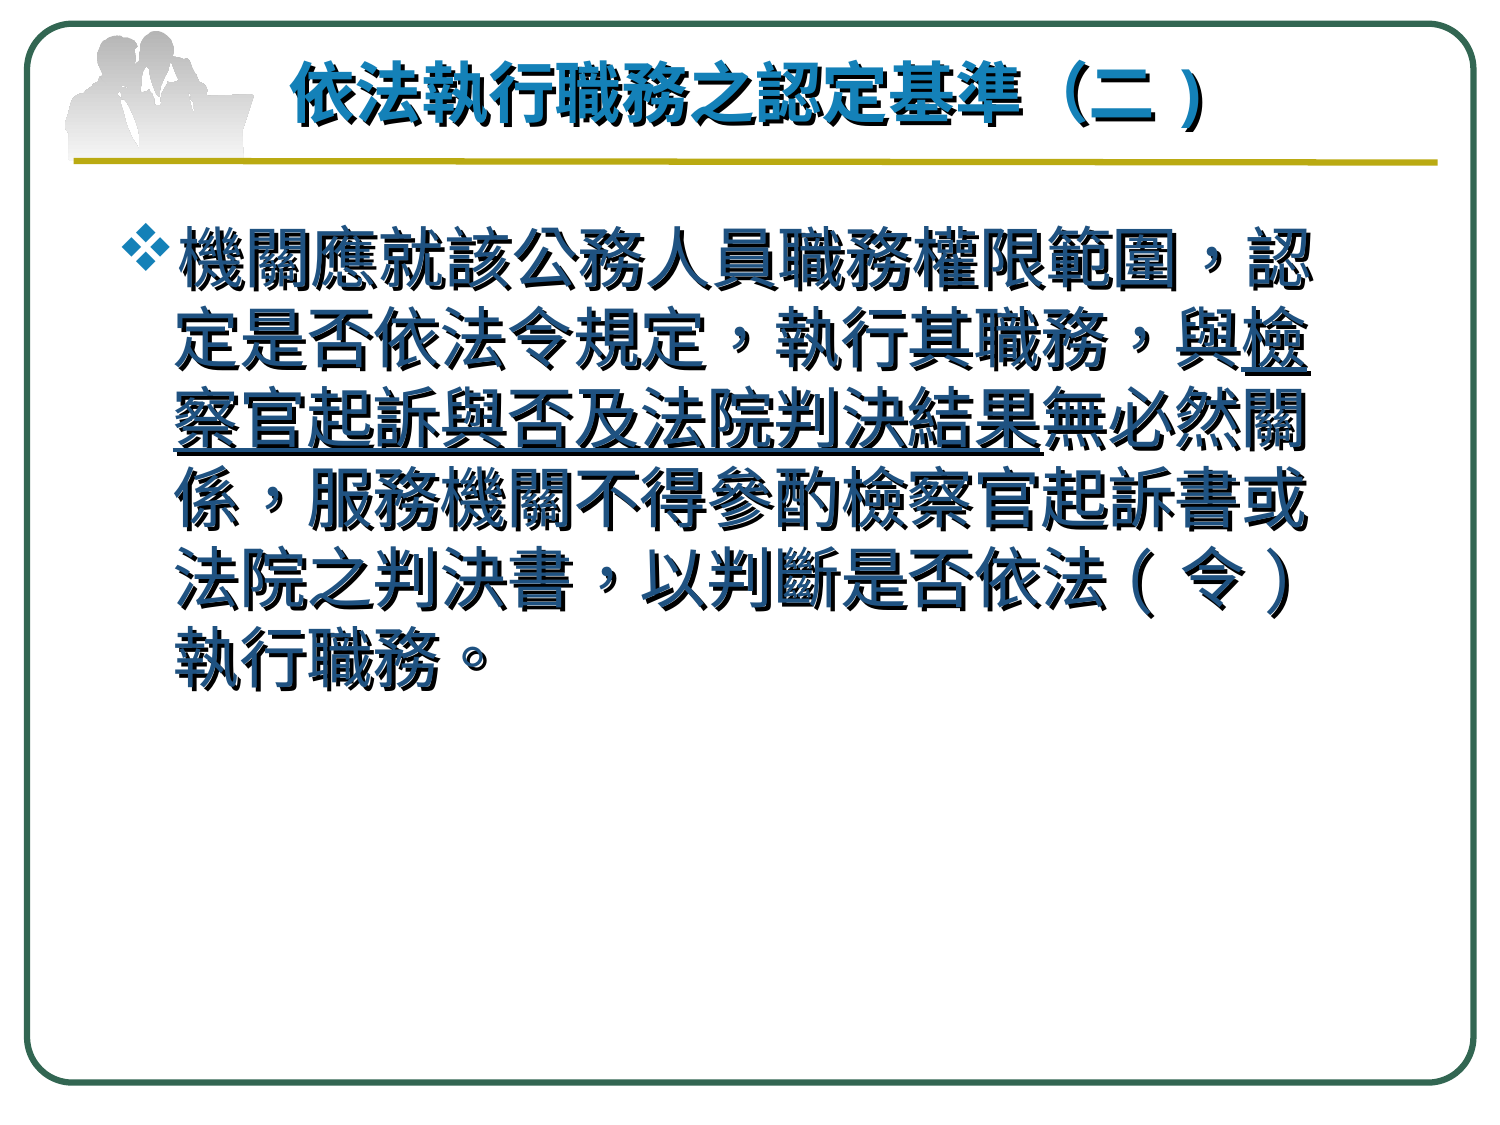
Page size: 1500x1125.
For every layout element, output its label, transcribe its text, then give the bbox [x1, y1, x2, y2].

title 依法執行職務之認定基準（二) [75, 45, 1426, 138]
list 機關應就該公務人員職務權限範圍，認定是否依法令規定，執行其職務，與檢察官起訴與否及法院判決結果無必然關係，服務機關不得參酌檢察官起訴書或法院之判決書，以判斷是否依法(令)執行職務。 [101, 208, 1386, 1018]
